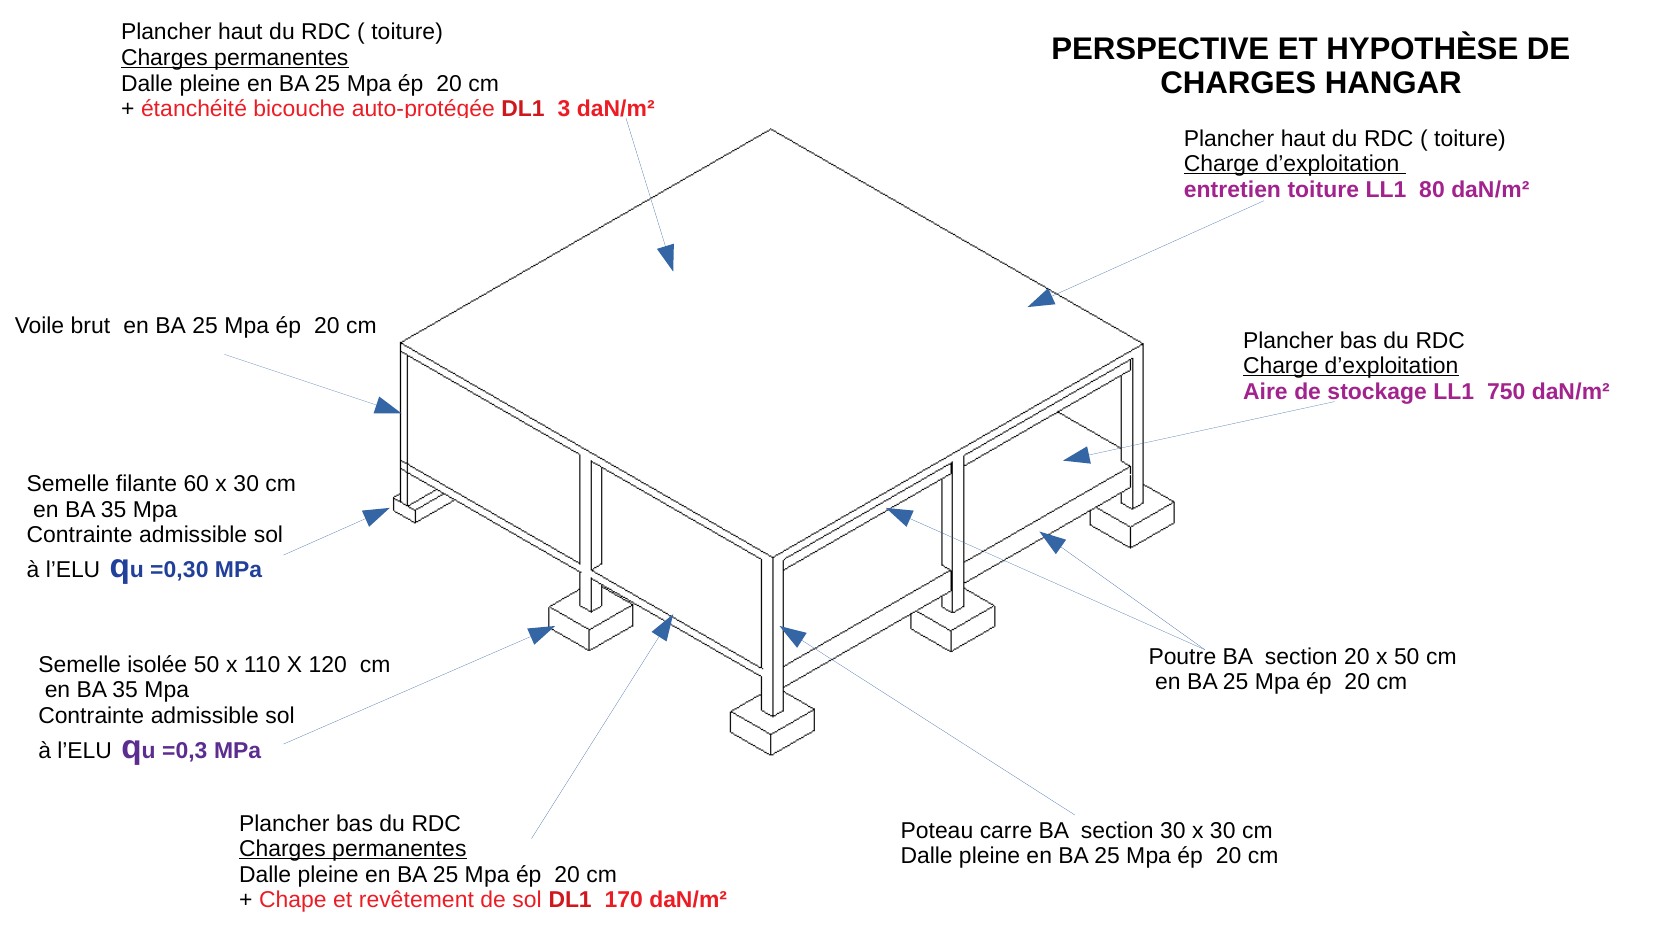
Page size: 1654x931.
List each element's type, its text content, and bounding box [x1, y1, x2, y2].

text_box Semelle filante 60 x 30 cm en BA 35 Mpa Contrainte admissible sol à l’ELU qu =0,30 MPa [11, 463, 355, 635]
text_box Poteau carre BA section 30 x 30 cm Dalle pleine en BA 25 Mpa ép 20 cm [885, 810, 1312, 876]
picture [377, 118, 1184, 760]
text_box PERSPECTIVE ET HYPOTHÈSE DE CHARGES HANGAR [968, 23, 1654, 108]
text_box Plancher haut du RDC ( toiture) Charge d’exploitation entretien toiture LL1 80 daN/m² [1184, 118, 1654, 235]
text_box Plancher bas du RDC Charge d’exploitation Aire de stockage LL1 750 daN/m² [1228, 320, 1654, 438]
text_box Plancher haut du RDC ( toiture) Charges permanentes Dalle pleine en BA 25 Mpa ép 20 cm + étanchéité bicouche auto-protégée DL1 3 daN/m² [106, 11, 686, 129]
text_box Poutre BA section 20 x 50 cm en BA 25 Mpa ép 20 cm [1133, 636, 1560, 703]
text_box Plancher bas du RDC Charges permanentes Dalle pleine en BA 25 Mpa ép 20 cm + Chape et revêtement de sol DL1 170 daN/m² [224, 803, 804, 921]
text_box Semelle isolée 50 x 110 X 120 cm en BA 35 Mpa Contrainte admissible sol à l’ELU qu =0,3 MPa [23, 644, 414, 841]
text_box Voile brut en BA 25 Mpa ép 20 cm [0, 305, 377, 346]
